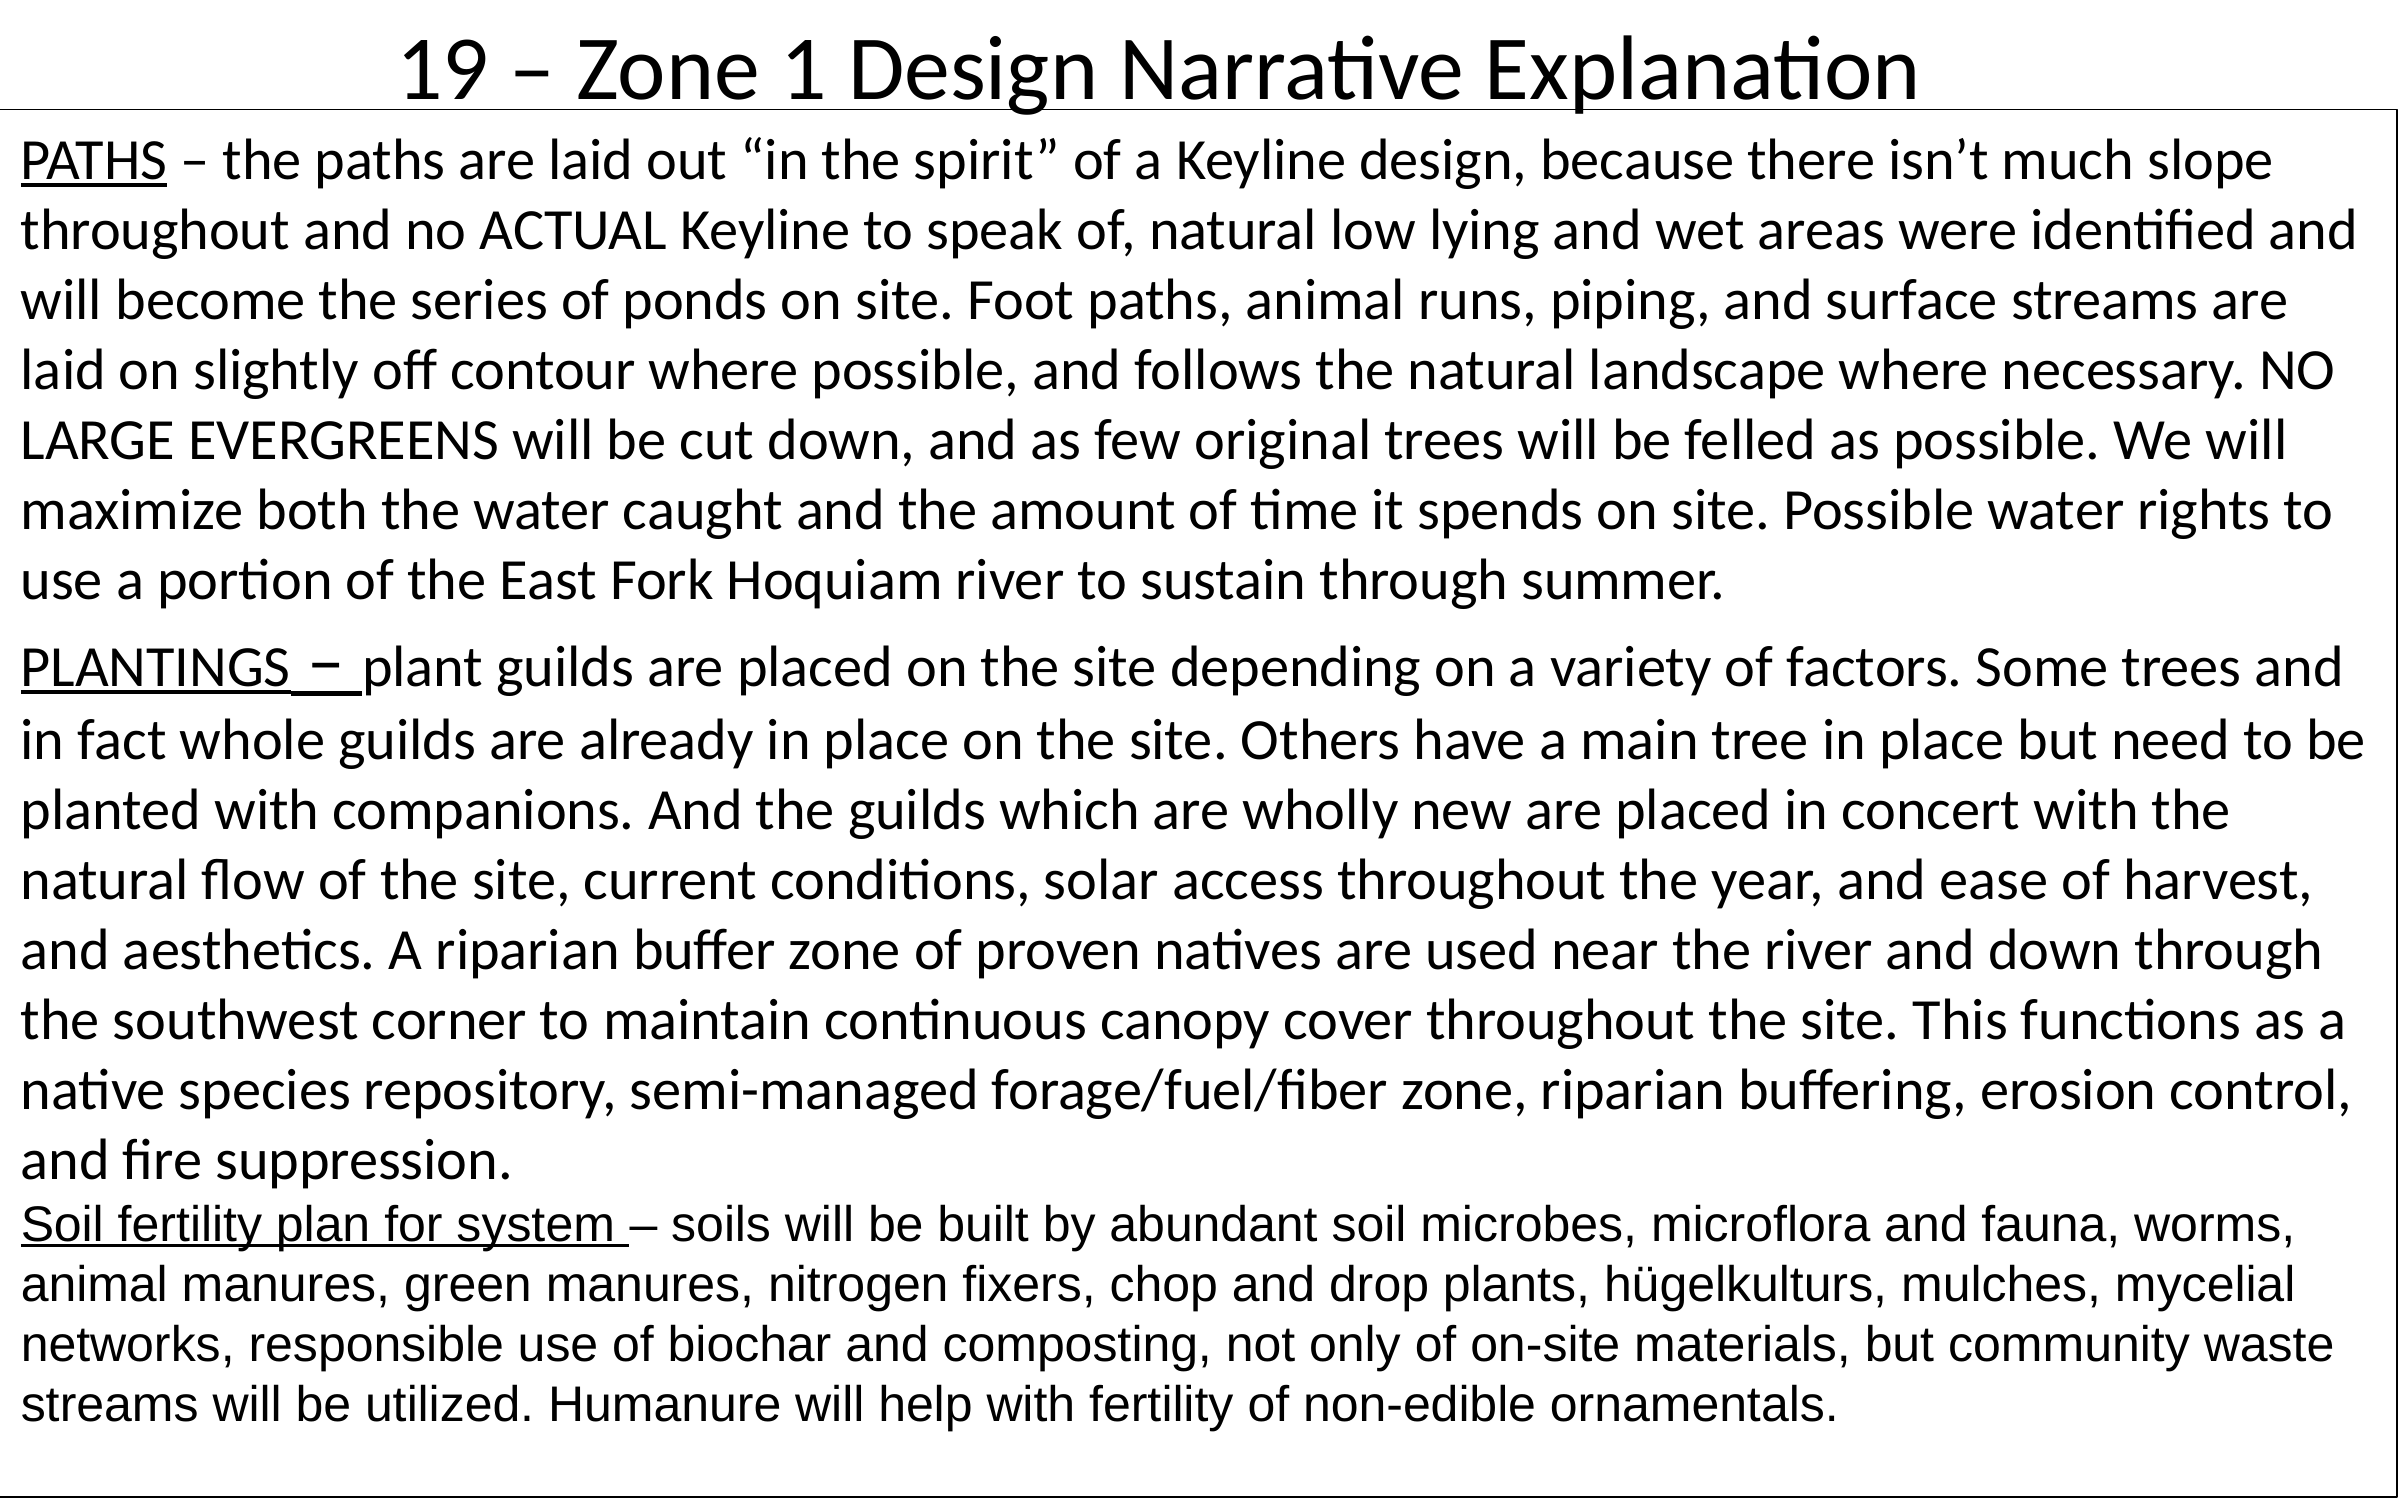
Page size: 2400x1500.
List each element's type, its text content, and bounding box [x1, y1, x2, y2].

text_box PATHS – the paths are laid out “in the spirit” of a Keyline design, because there isn’t much slope throughout and no ACTUAL Keyline to speak of, natural low lying and wet areas were identified and will become the series of ponds on site. Foot paths, animal runs, piping, and surface streams are laid on slightly off contour where possible, and follows the natural landscape where necessary. NO LARGE EVERGREENS will be cut down, and as few original trees will be felled as possible. We will maximize both the water caught and the amount of time it spends on site. Possible water rights to use a portion of the East Fork Hoquiam river to sustain through summer. PLANTINGS – plant guilds are placed on the site depending on a variety of factors. Some trees and in fact whole guilds are already in place on the site. Others have a main tree in place but need to be planted with companions. And the guilds which are wholly new are placed in concert with the natural flow of the site, current conditions, solar access throughout the year, and ease of harvest, and aesthetics. A riparian buffer zone of proven natives are used near the river and down through the southwest corner to maintain continuous canopy cover throughout the site. This functions as a native species repository, semi-managed forage/fuel/fiber zone, riparian buffering, erosion control, and fire suppression. Soil fertility plan for system – soils will be built by abundant soil microbes, microflora and fauna, worms, animal manures, green manures, nitrogen fixers, chop and drop plants, hügelkulturs, mulches, mycelial networks, responsible use of biochar and composting, not only of on-site materials, but community waste streams will be utilized. Humanure will help with fertility of non-edible ornamentals. [0, 109, 2397, 1497]
text_box 19 – Zone 1 Design Narrative Explanation [349, 0, 1970, 109]
